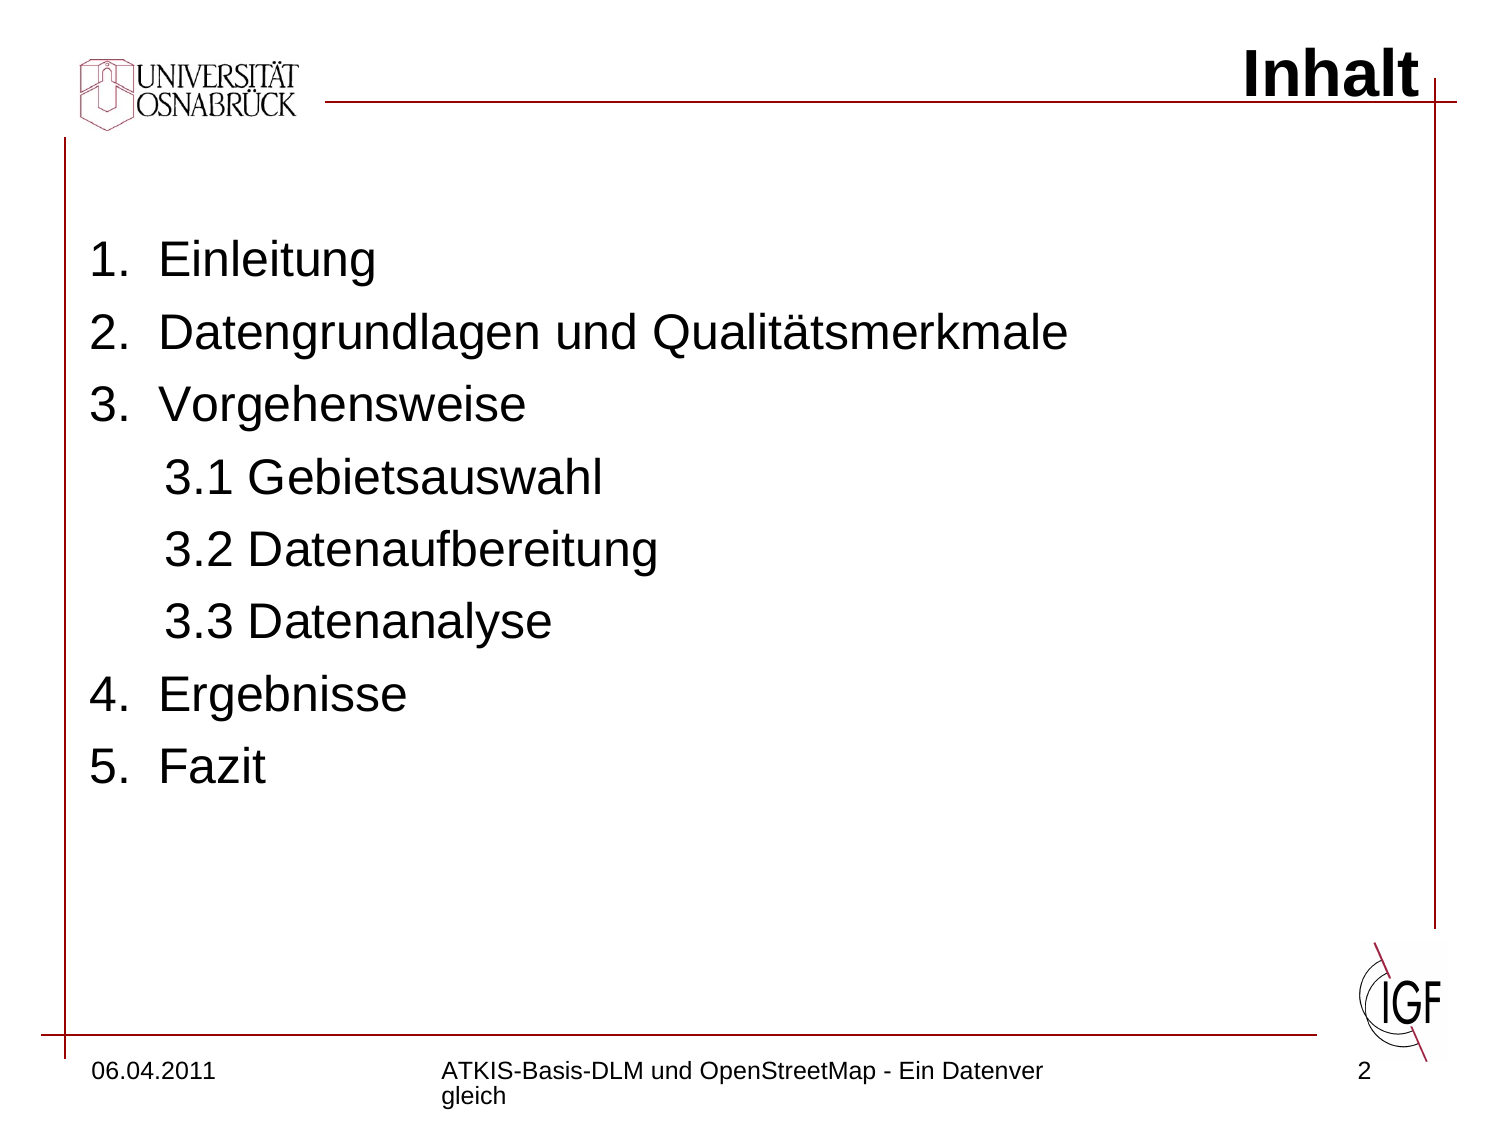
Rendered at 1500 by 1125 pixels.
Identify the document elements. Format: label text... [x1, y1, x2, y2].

title Inhalt [460, 18, 1436, 121]
picture [79, 59, 299, 131]
list Einleitung Datengrundlagen und Qualitätsmerkmale Vorgehensweise 3.1 Gebietsauswahl 3.2 Datenaufbereitung 3.3 Datenanalyse Ergebnisse Fazit [75, 146, 1426, 1019]
picture [1359, 942, 1448, 1062]
